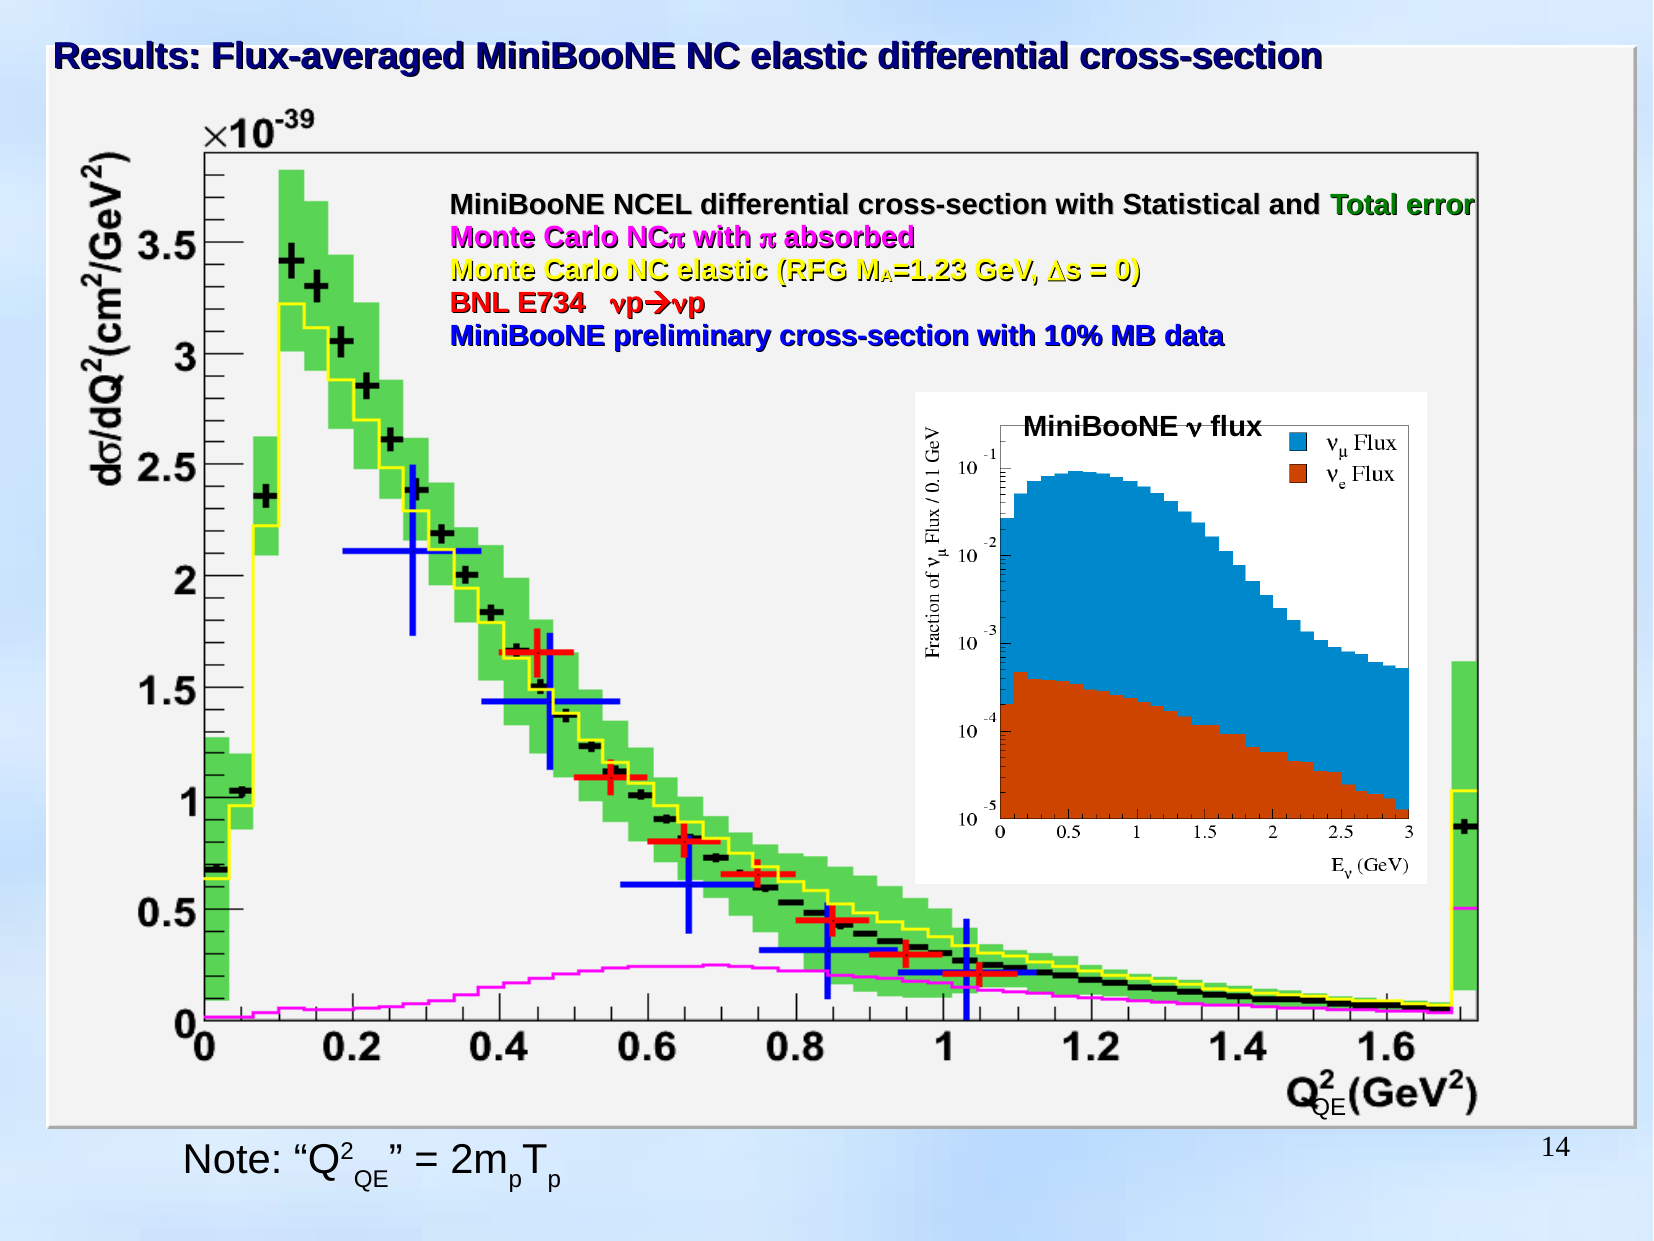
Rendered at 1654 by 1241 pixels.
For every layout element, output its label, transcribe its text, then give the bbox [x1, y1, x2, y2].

text_box QE [1296, 1056, 1367, 1129]
text_box MiniBooNE NCEL differential cross-section with Statistical and Total error Monte Carlo NCp with p absorbed Monte Carlo NC elastic (RFG MA=1.23 GeV, Ds = 0) BNL E734 npnp MiniBooNE preliminary cross-section with 10% MB data [434, 180, 1544, 380]
text_box MiniBooNE n flux [1008, 402, 1334, 454]
text_box Results: Flux-averaged MiniBooNE NC elastic differential cross-section [37, 26, 1427, 85]
picture [0, 0, 1654, 1241]
text_box Note: “Q2QE” = 2mpTp [167, 1128, 779, 1200]
